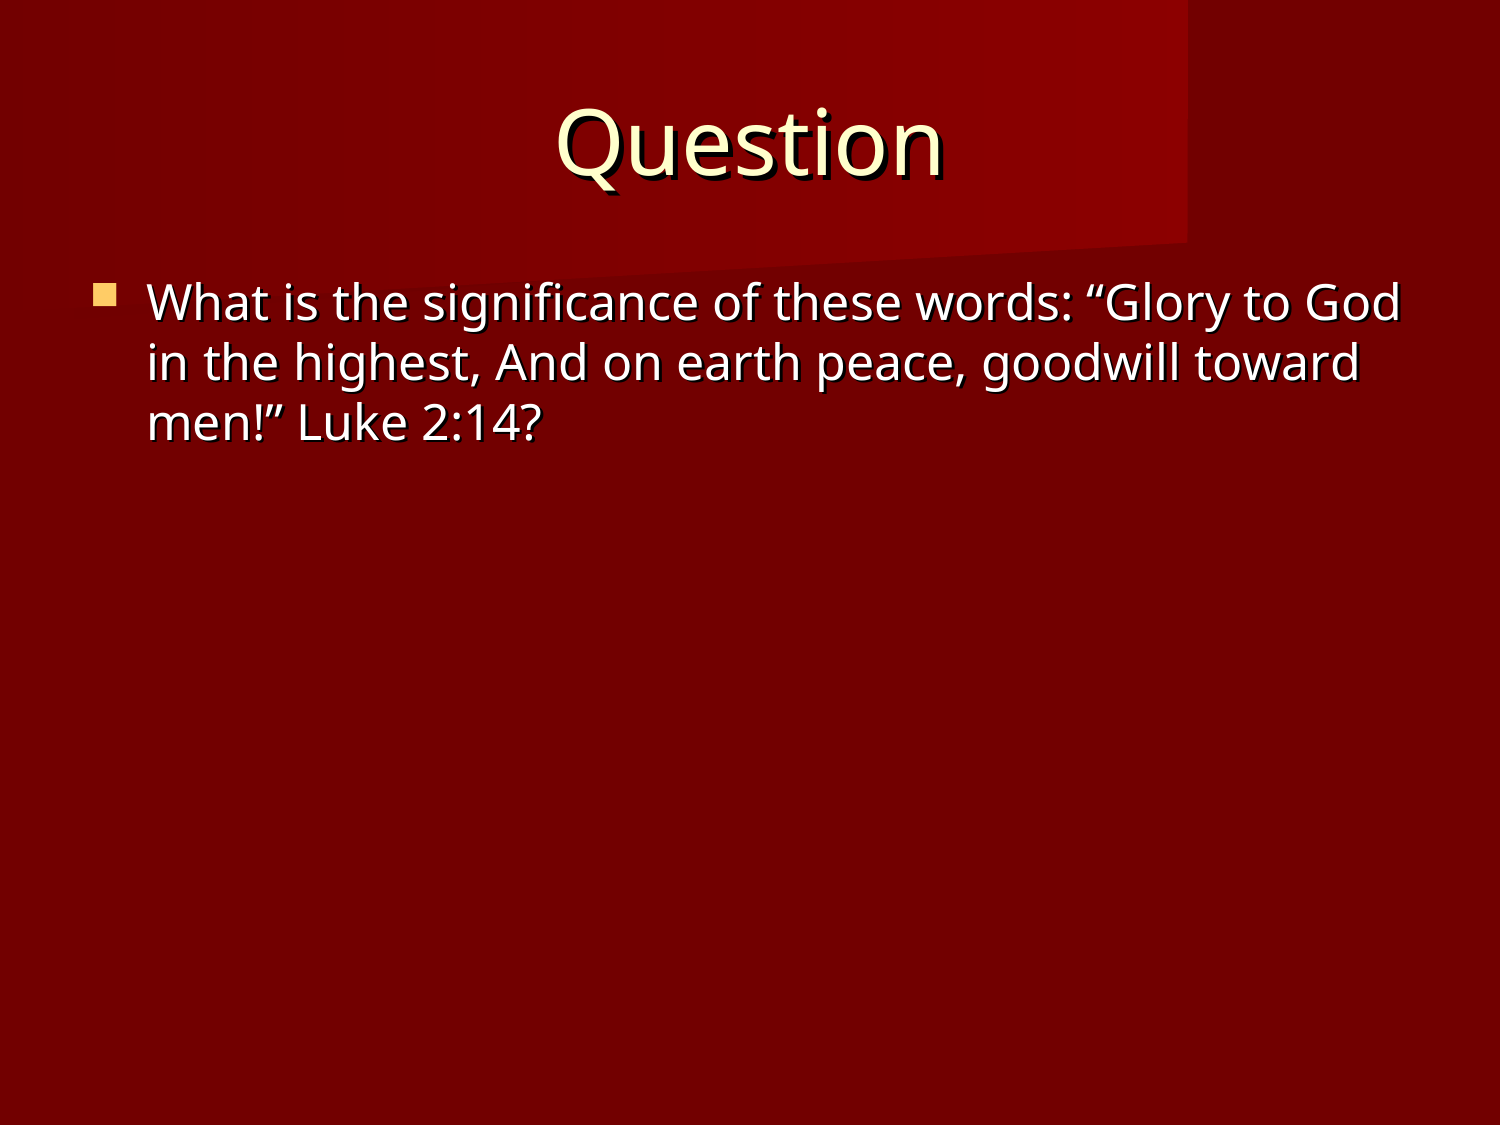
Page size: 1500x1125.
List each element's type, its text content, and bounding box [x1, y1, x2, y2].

list What is the significance of these words: “Glory to God in the highest, And on earth peace, goodwill toward men!” Luke 2:14? [75, 262, 1426, 1001]
title Question [75, 45, 1426, 233]
